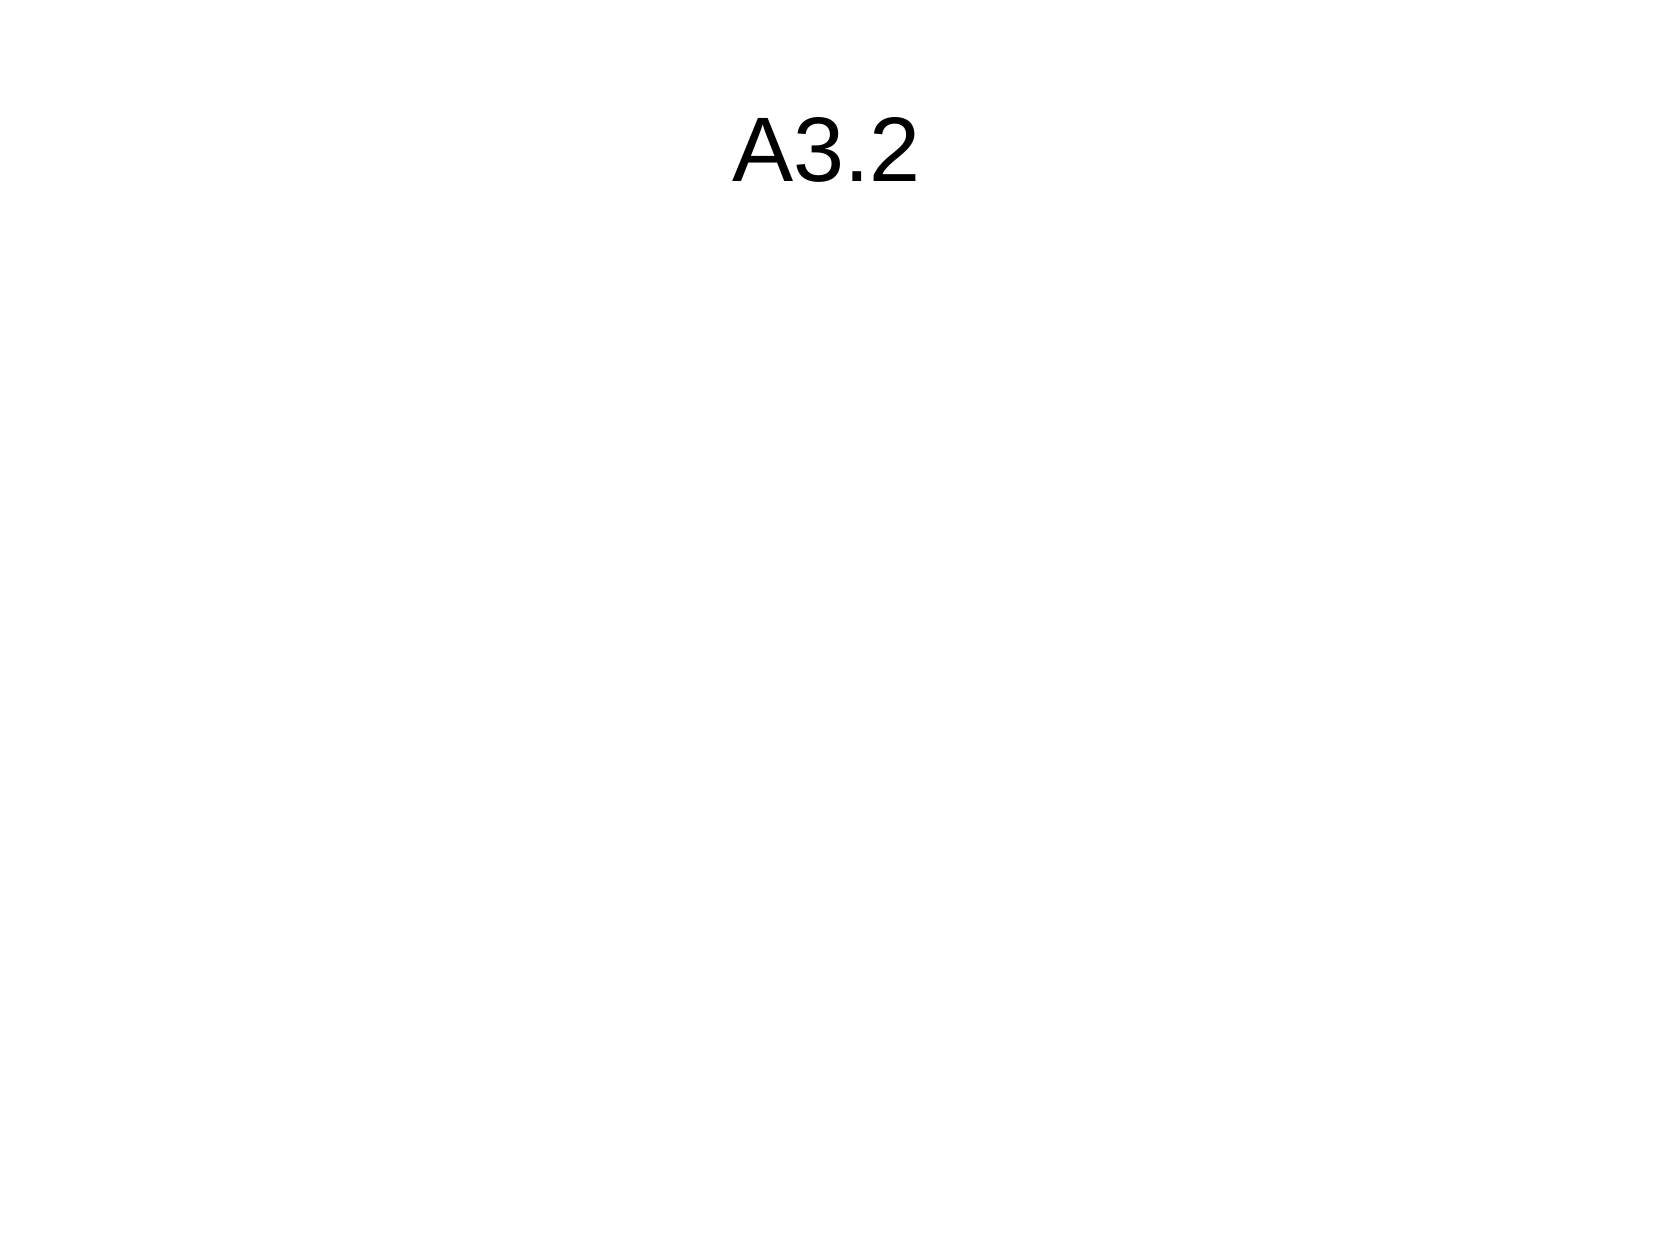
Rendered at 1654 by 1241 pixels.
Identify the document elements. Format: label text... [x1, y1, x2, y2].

title A3.2 [82, 56, 1571, 250]
